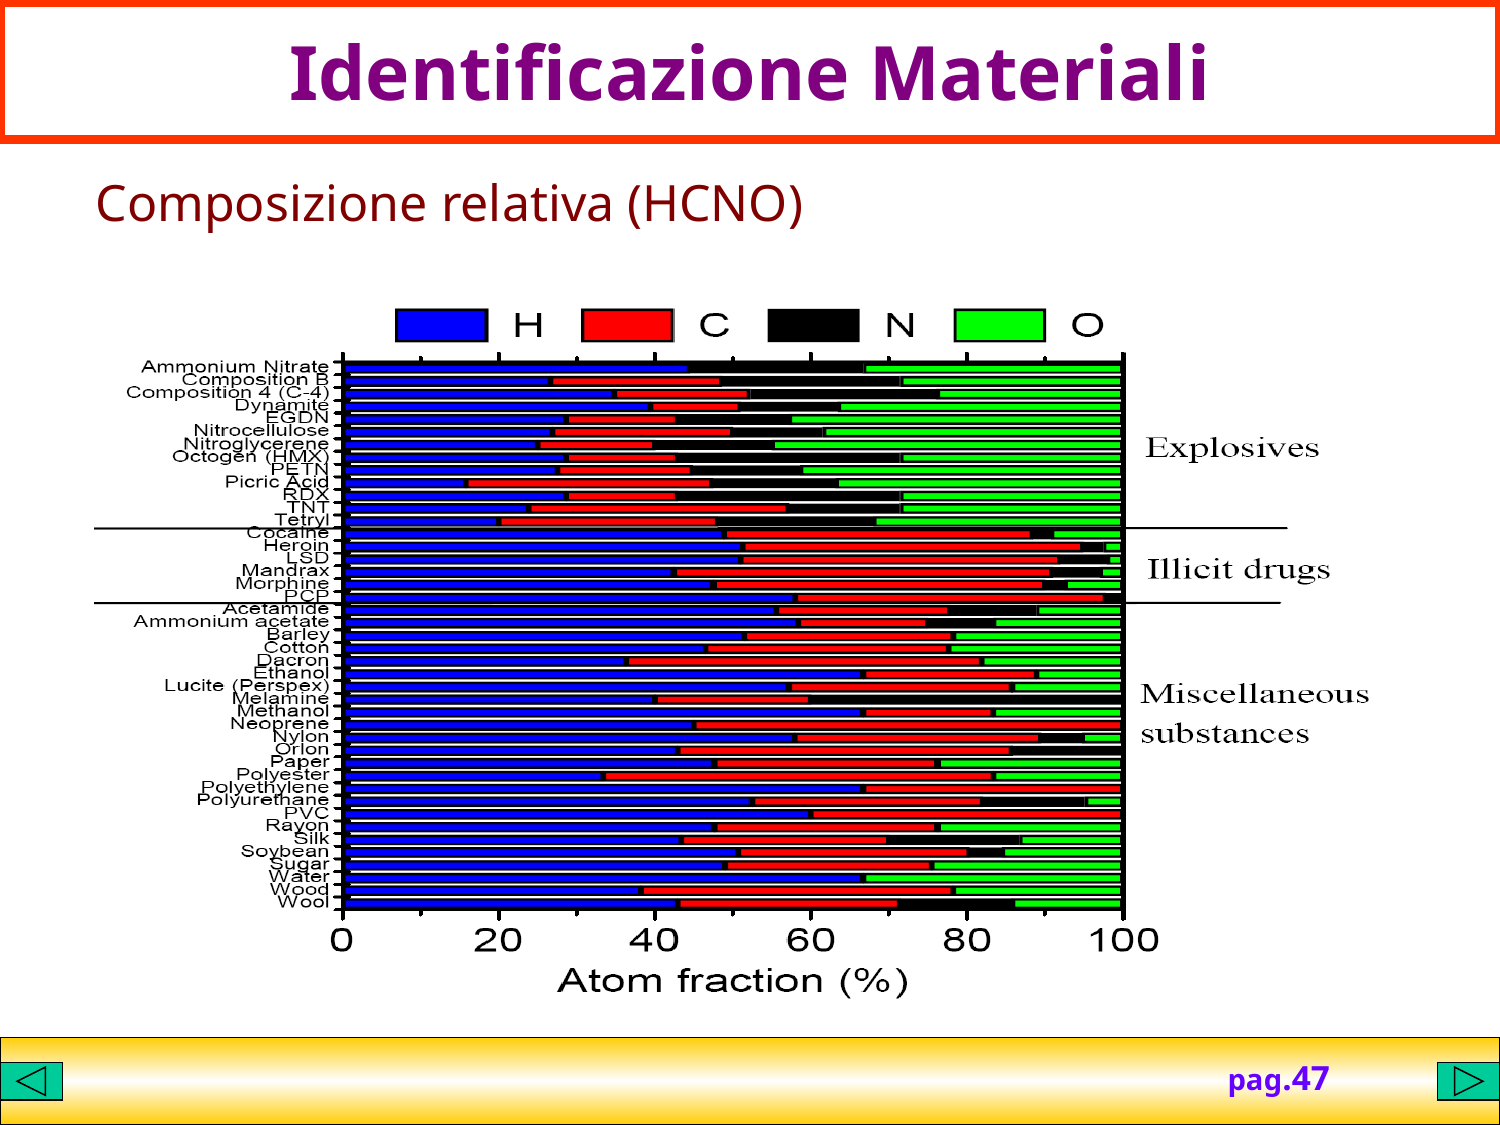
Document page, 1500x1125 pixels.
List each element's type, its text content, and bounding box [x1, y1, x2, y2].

text_box Composizione relativa (HCNO) [6, 164, 1056, 239]
title Identificazione Materiali [0, 2, 1500, 140]
picture [37, 294, 1463, 1009]
